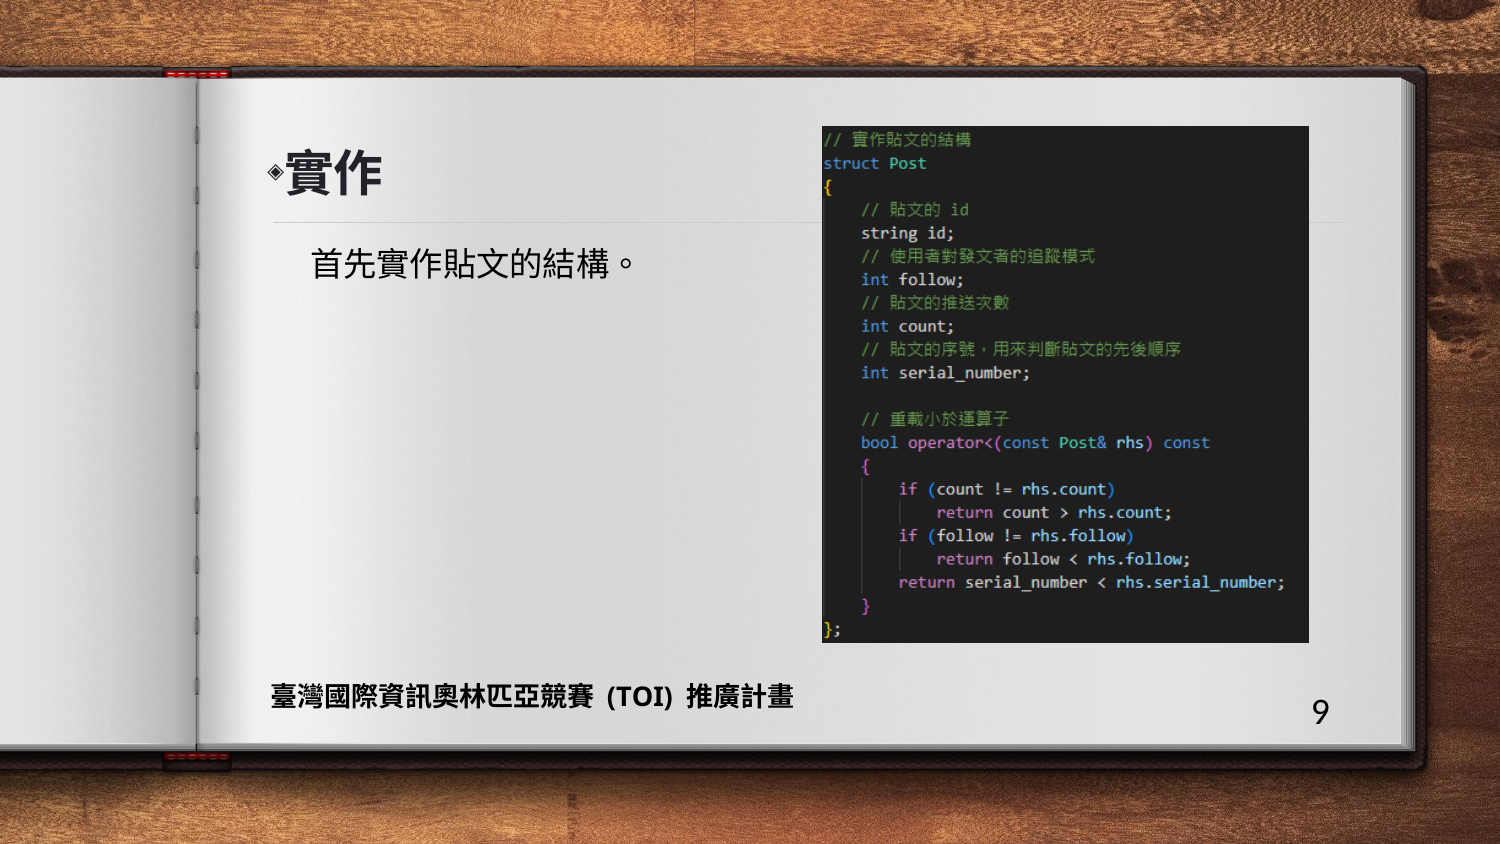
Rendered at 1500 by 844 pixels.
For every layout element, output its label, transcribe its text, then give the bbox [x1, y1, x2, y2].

picture [822, 126, 1309, 643]
text_box 首先實作貼文的結構。 [295, 235, 822, 292]
list 實作 [252, 126, 822, 216]
text_box 9 [1295, 672, 1386, 737]
